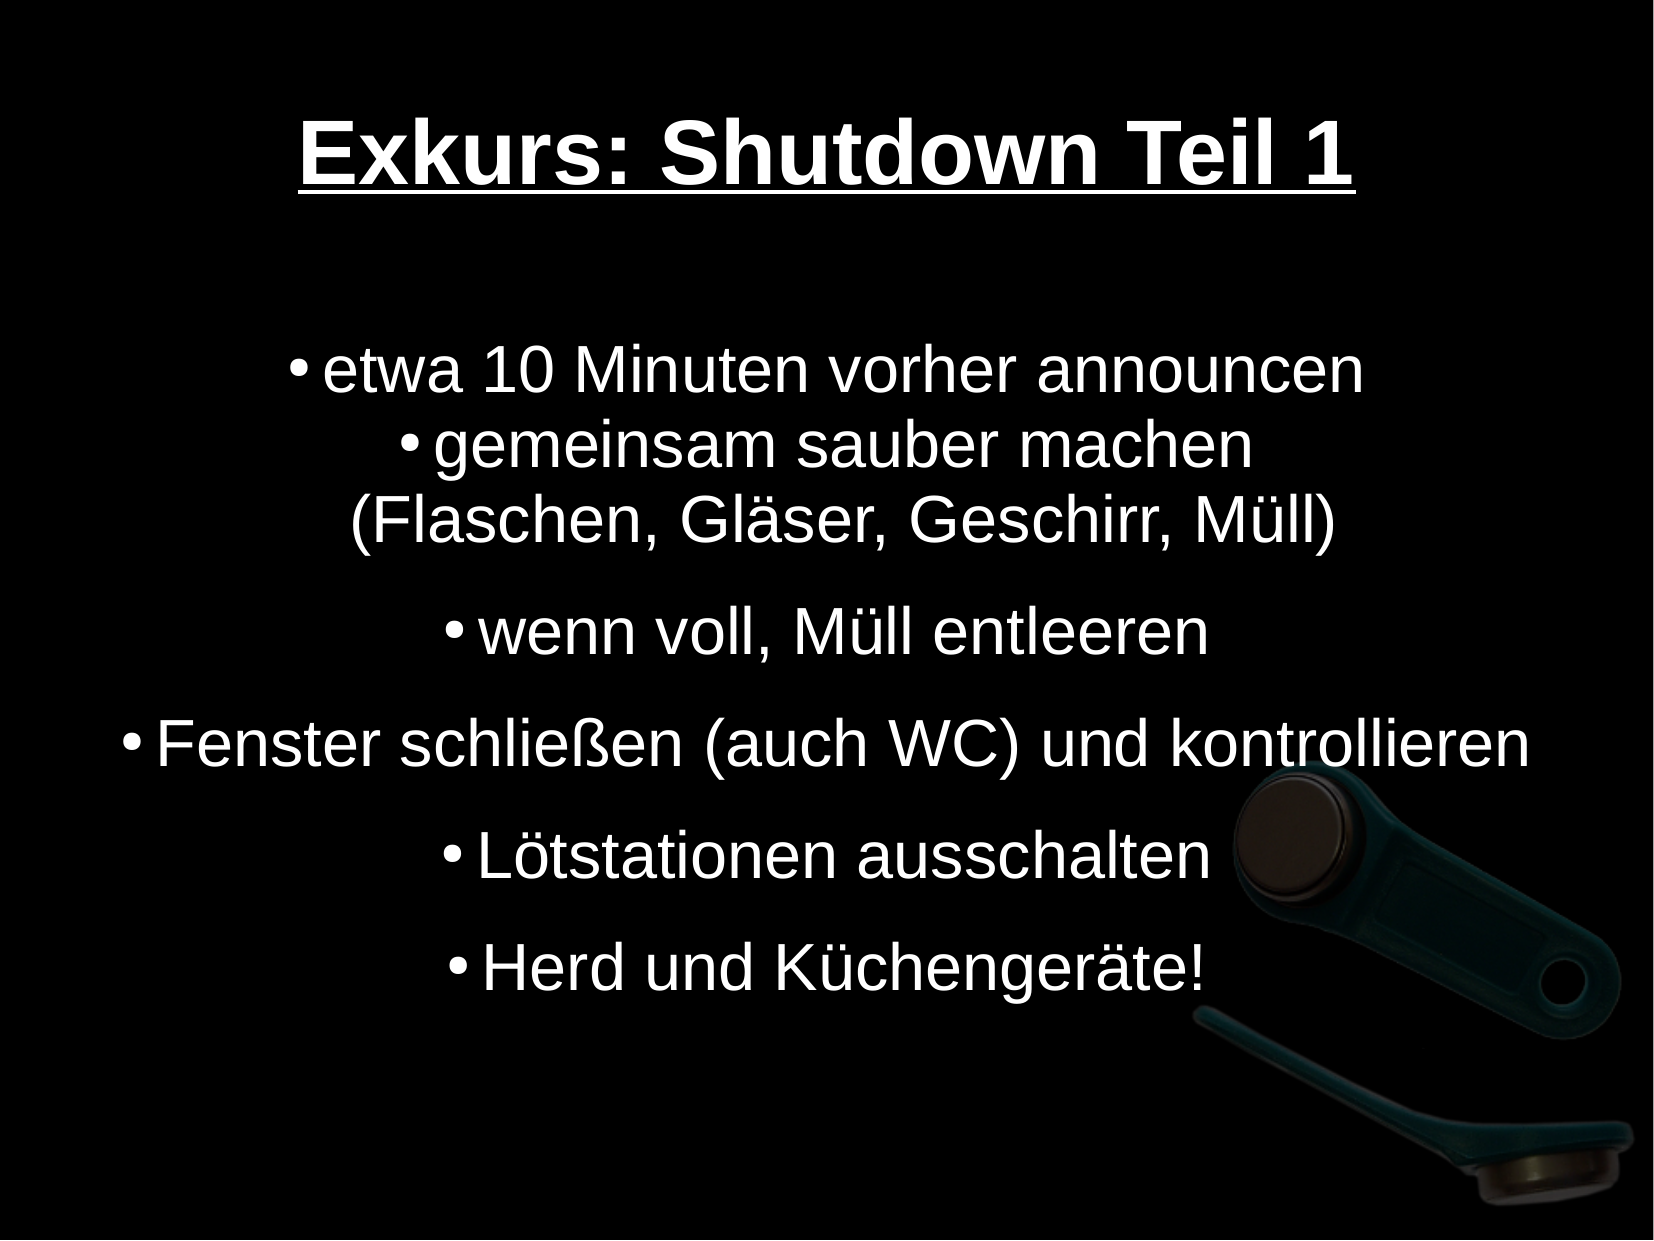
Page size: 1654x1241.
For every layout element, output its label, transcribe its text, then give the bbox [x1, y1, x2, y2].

subtitle etwa 10 Minuten vorher announcen gemeinsam sauber machen (Flaschen, Gläser, Geschirr, Müll) wenn voll, Müll entleeren Fenster schließen (auch WC) und kontrollieren Lötstationen ausschalten Herd und Küchengeräte! [82, 238, 1571, 1062]
title Exkurs: Shutdown Teil 1 [82, 49, 1571, 238]
picture [1150, 732, 1654, 1236]
